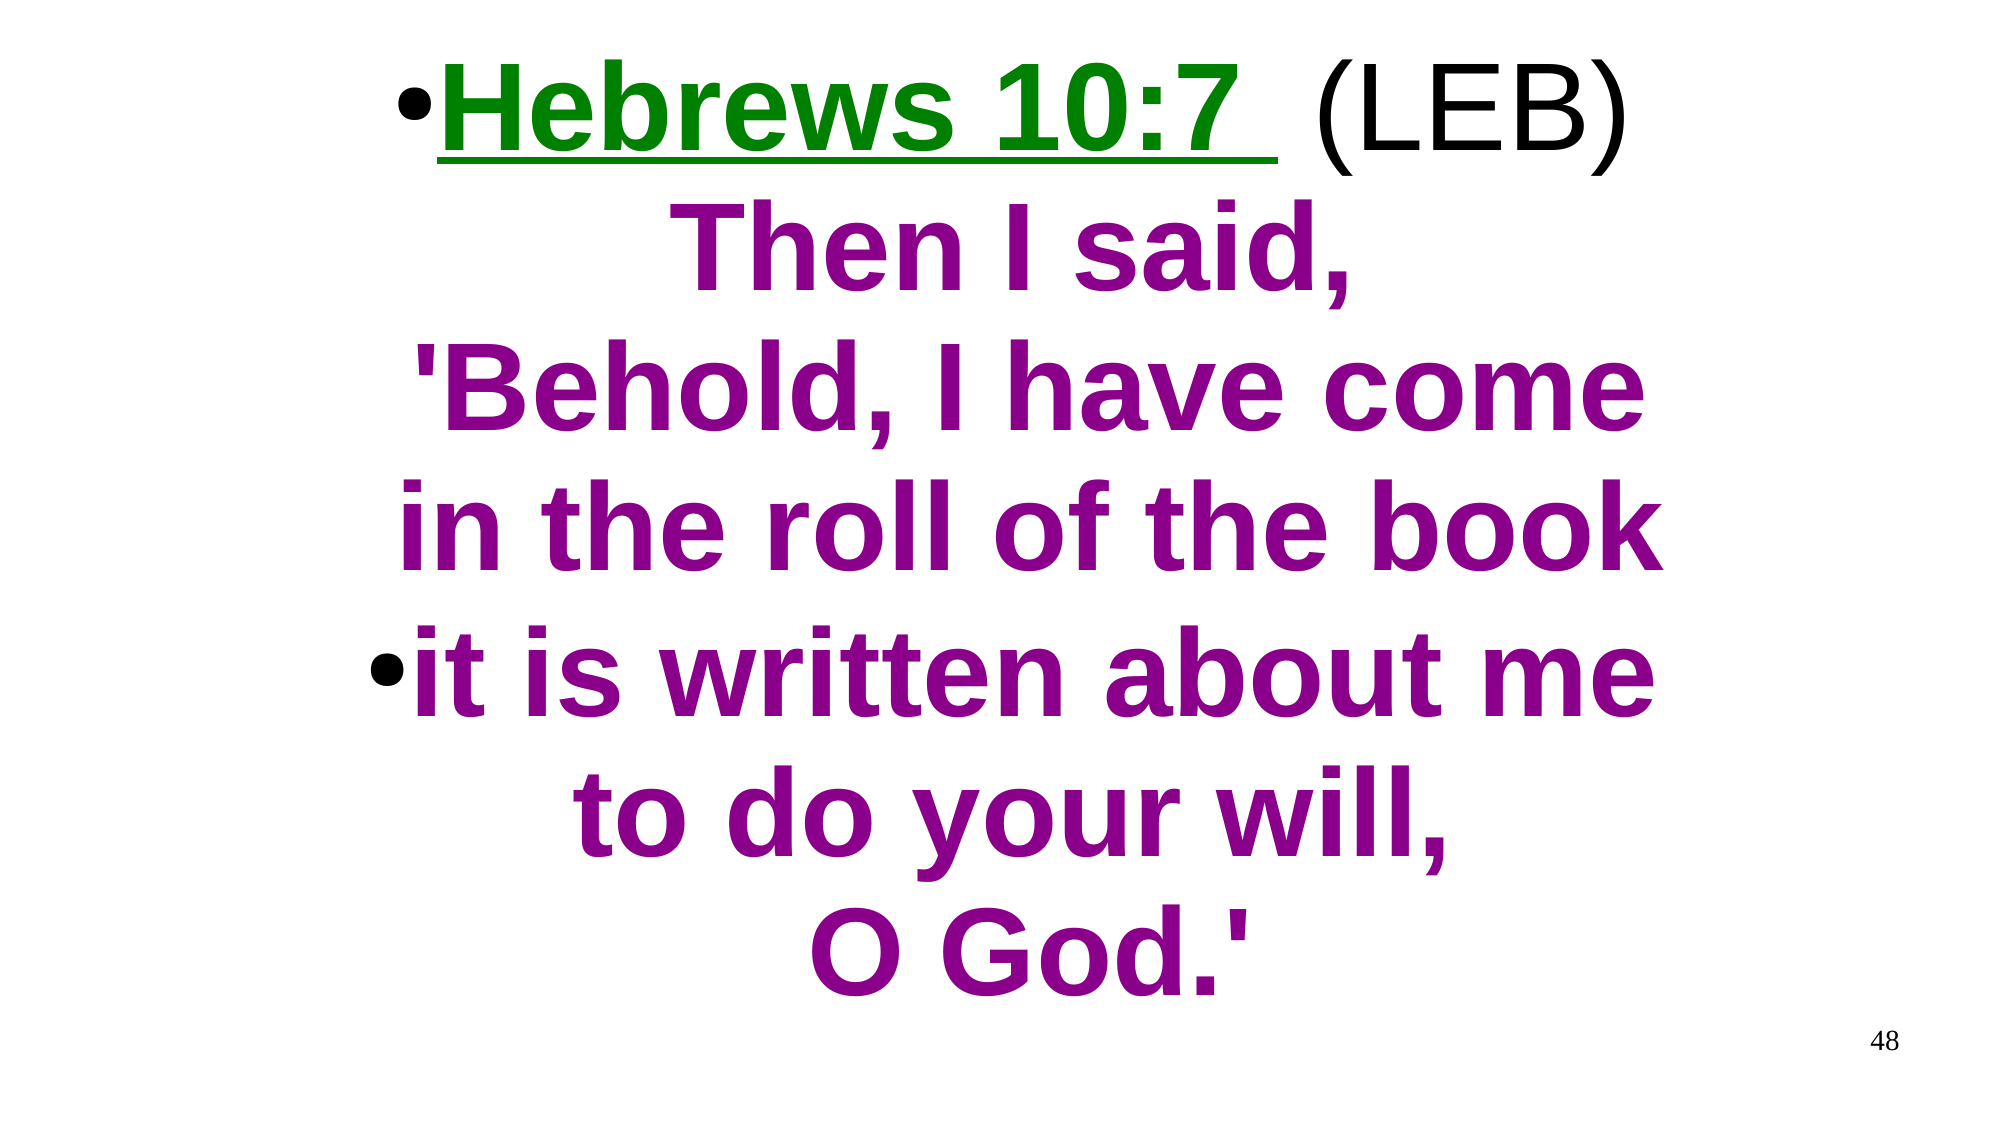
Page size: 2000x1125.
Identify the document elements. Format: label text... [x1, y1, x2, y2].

list Hebrews 10:7 (LEB) Then I said, 'Behold, I have come in the roll of the book it is written about me to do your will, O God.' [37, 37, 1988, 1088]
